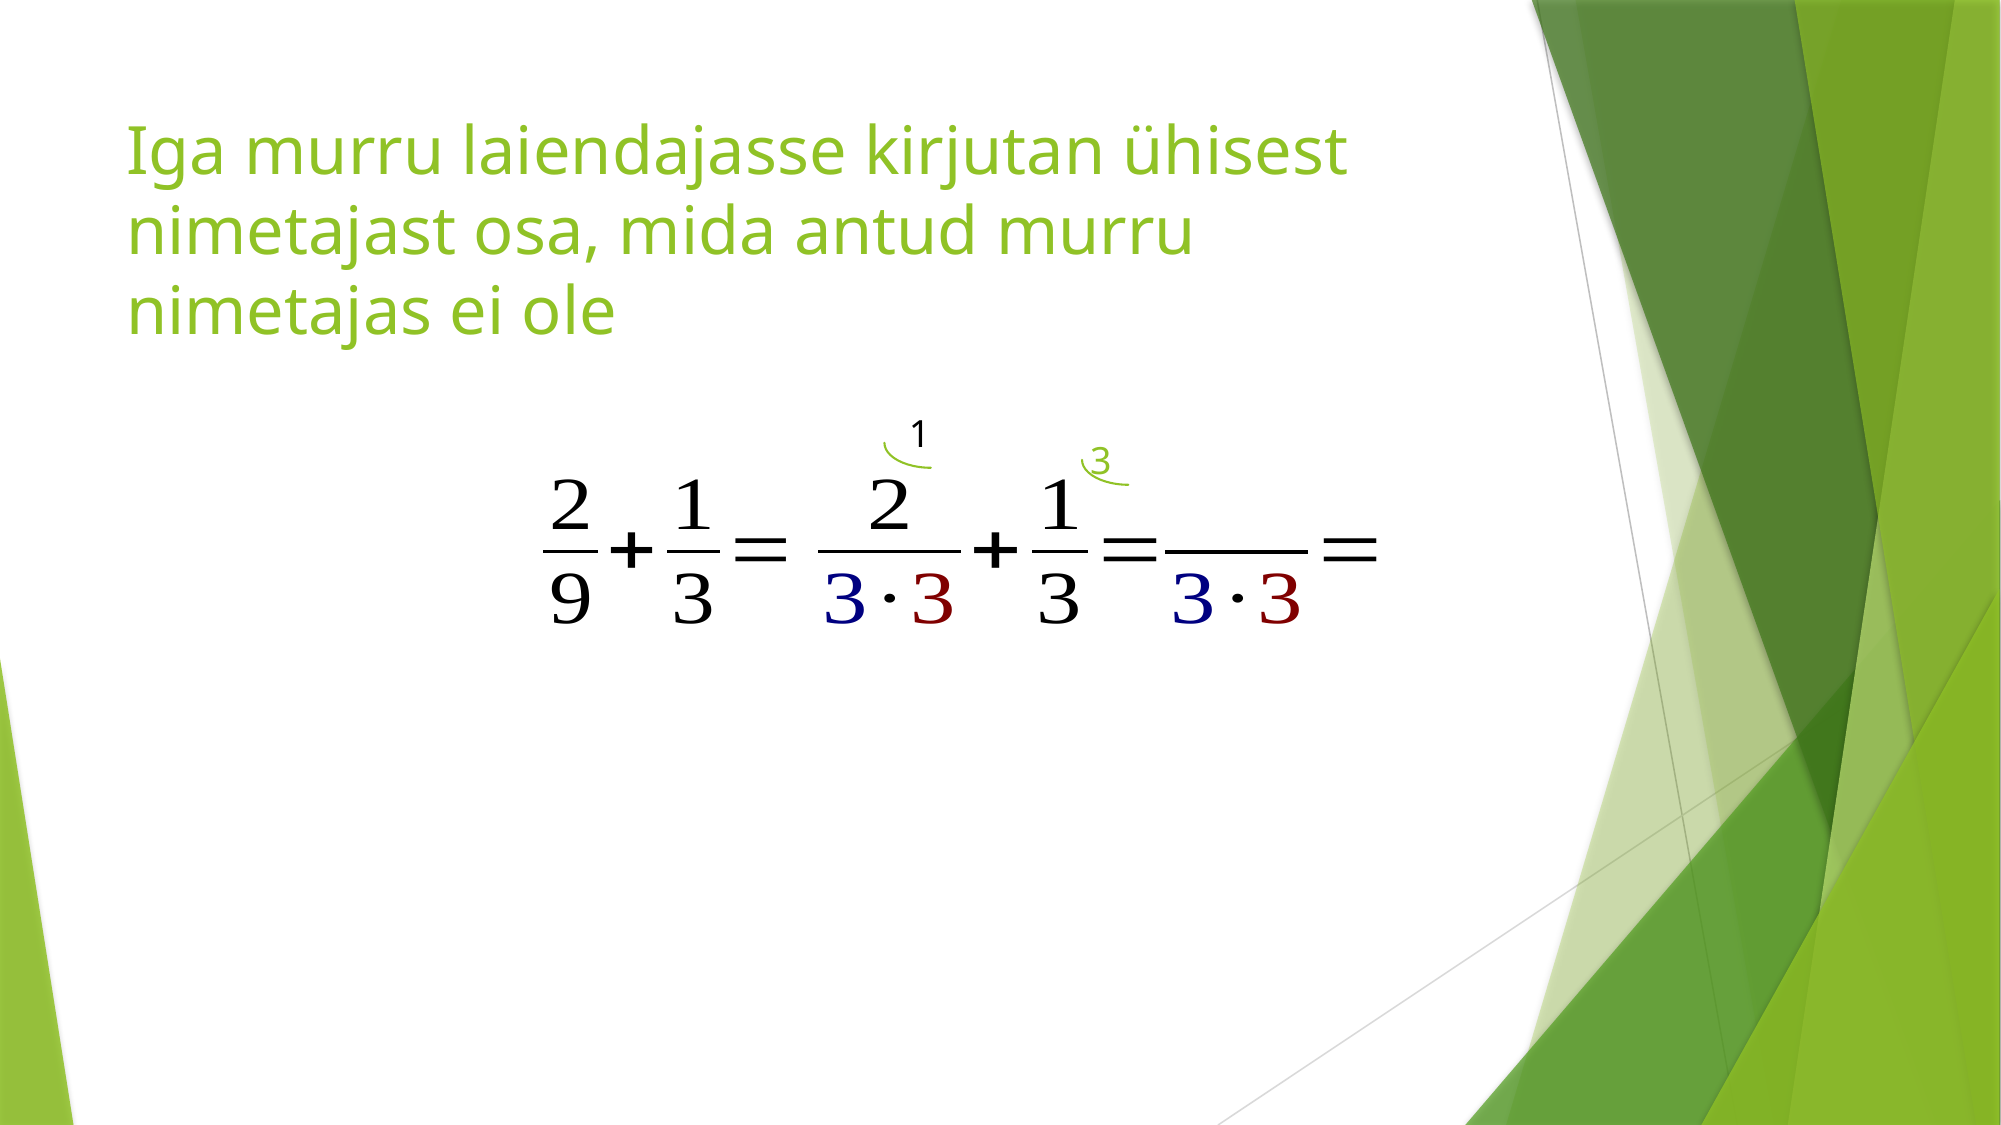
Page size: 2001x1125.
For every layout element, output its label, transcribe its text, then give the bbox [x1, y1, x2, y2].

chart [529, 462, 1399, 640]
text_box 1 [894, 403, 946, 462]
text_box 3 [1075, 429, 1127, 462]
title Iga murru laiendajasse kirjutan ühisest nimetajast osa, mida antud murru nimetajas ei ole [111, 99, 1479, 358]
